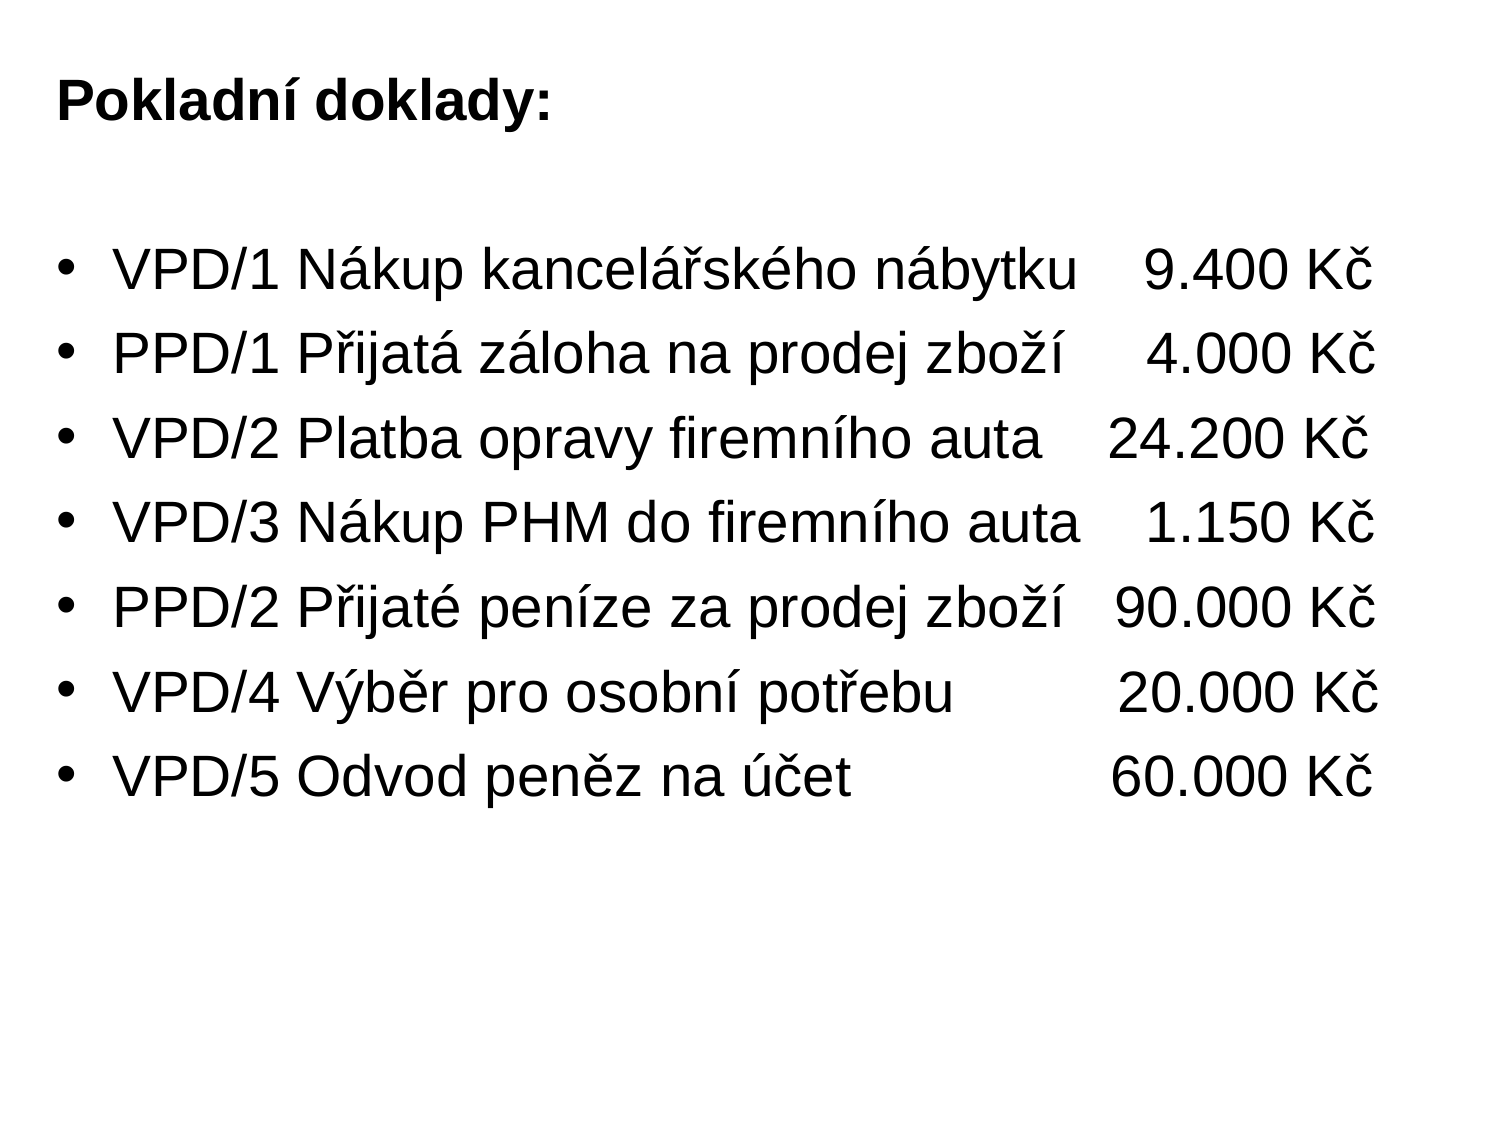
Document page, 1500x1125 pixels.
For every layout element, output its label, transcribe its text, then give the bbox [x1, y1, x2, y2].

list Pokladní doklady: VPD/1 Nákup kancelářského nábytku 9.400 Kč PPD/1 Přijatá záloha na prodej zboží 4.000 Kč VPD/2 Platba opravy firemního auta 24.200 Kč VPD/3 Nákup PHM do firemního auta 1.150 Kč PPD/2 Přijaté peníze za prodej zboží 90.000 Kč VPD/4 Výběr pro osobní potřebu 20.000 Kč VPD/5 Odvod peněz na účet 60.000 Kč [41, 54, 1471, 1005]
